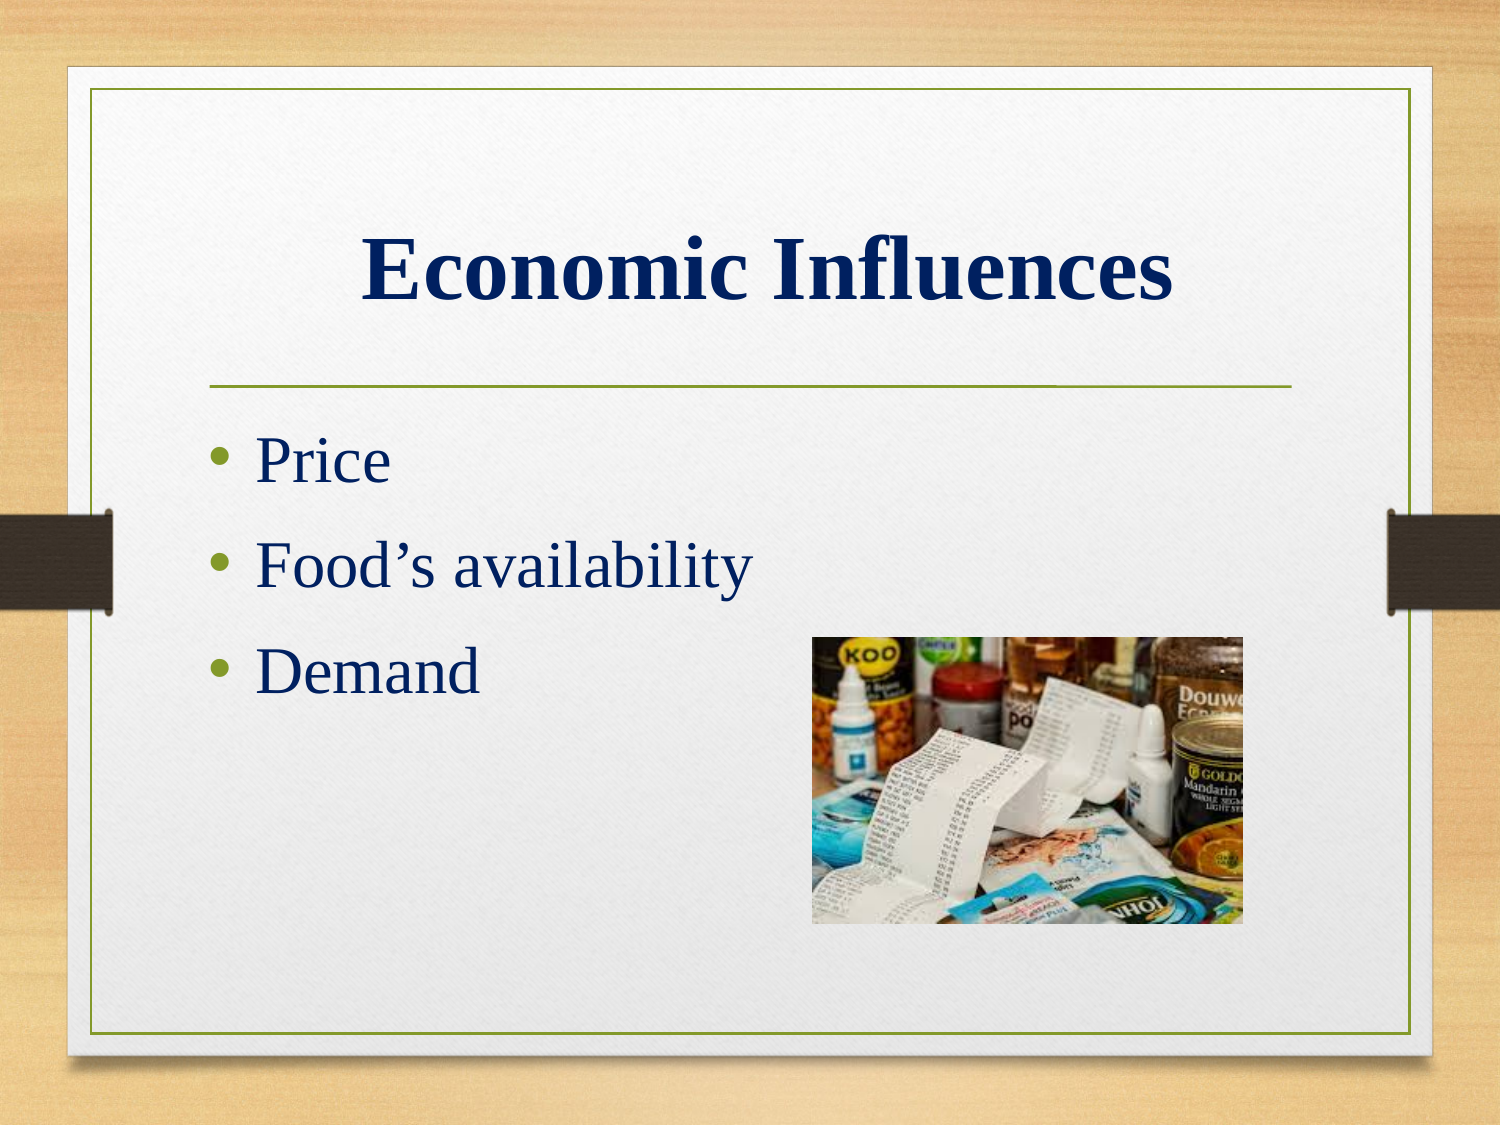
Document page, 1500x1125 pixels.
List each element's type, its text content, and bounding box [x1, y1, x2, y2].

list Price Food’s availability Demand [193, 408, 1250, 974]
picture [0, 0, 1500, 1125]
text_box Economic Influences [287, 200, 1250, 327]
